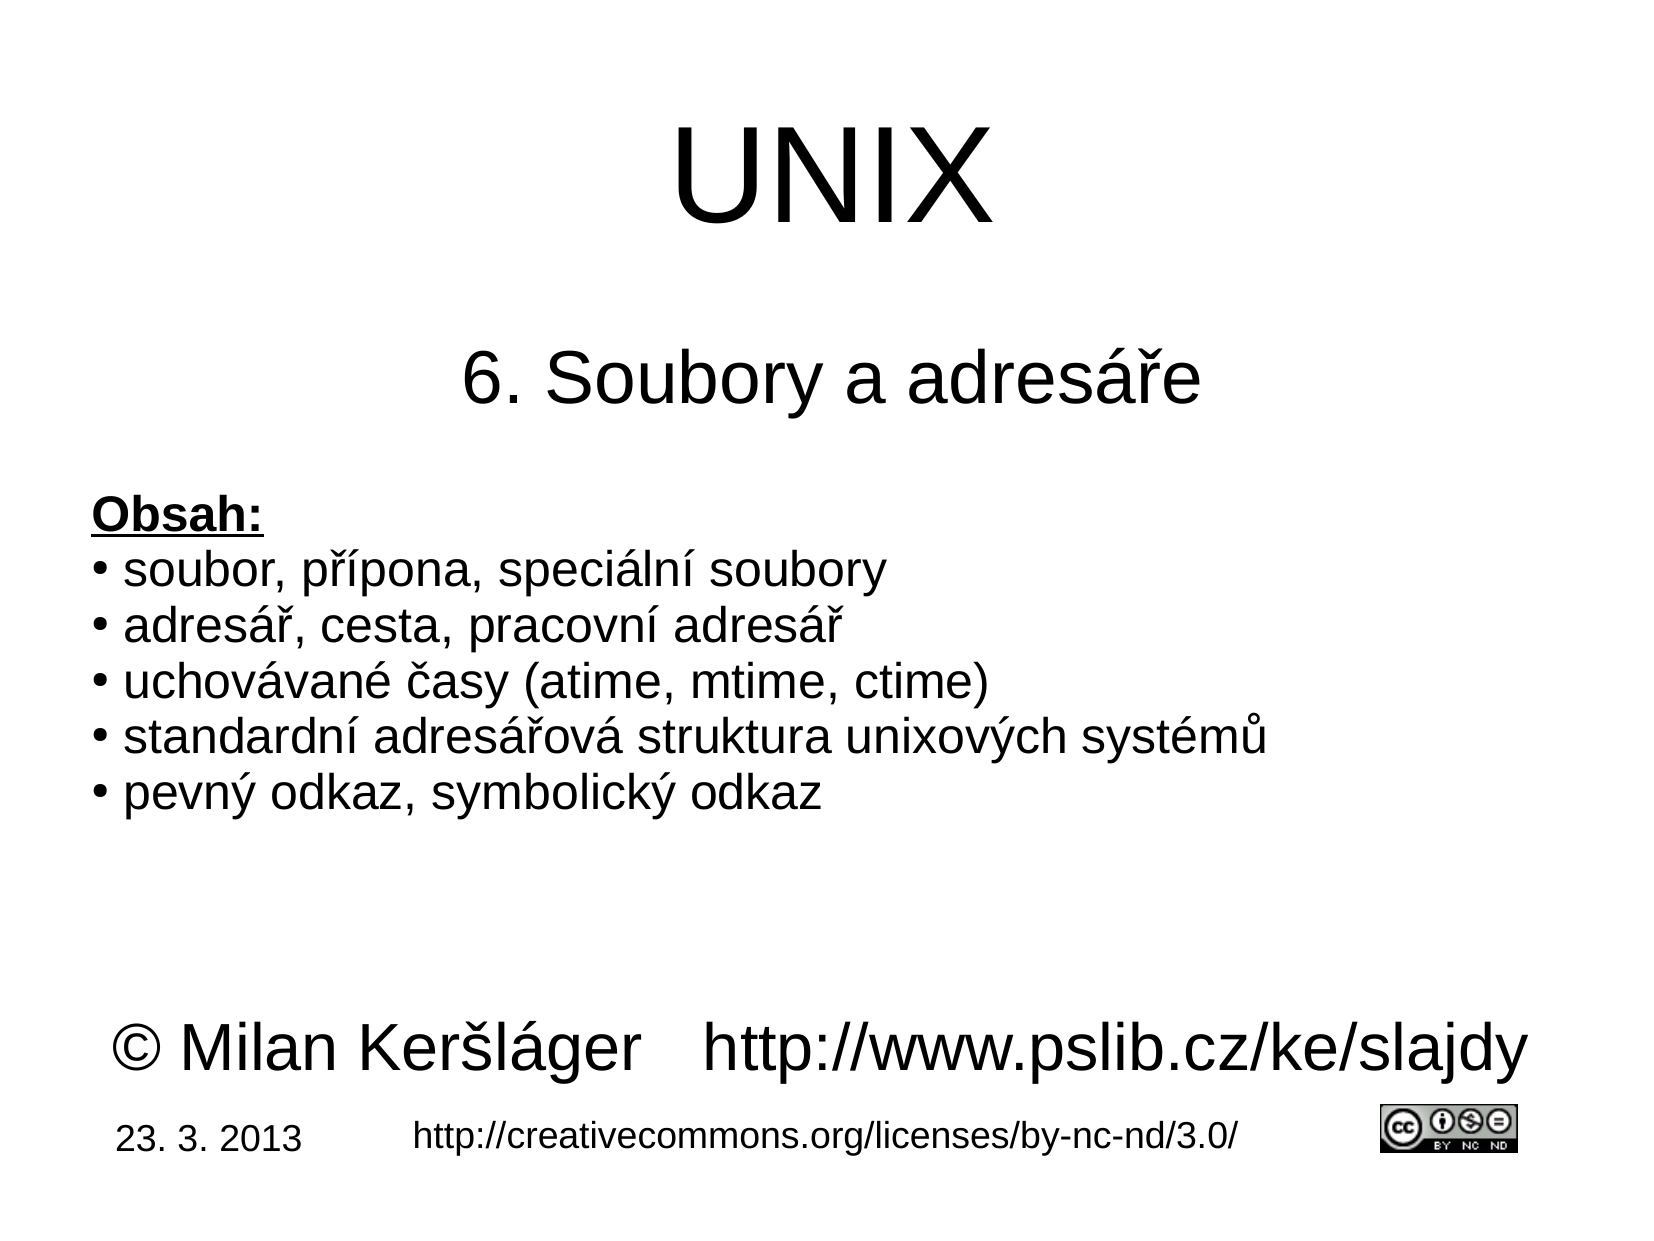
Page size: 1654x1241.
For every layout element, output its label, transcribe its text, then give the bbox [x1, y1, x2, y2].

list © Milan Keršláger http://www.pslib.cz/ke/slajdy [76, 1009, 1565, 1087]
text_box Obsah: soubor, přípona, speciální soubory adresář, cesta, pracovní adresář uchovávané časy (atime, mtime, ctime) standardní adresářová struktura unixových systémů pevný odkaz, symbolický odkaz [76, 478, 1583, 829]
text_box 23. 3. 2013 [100, 1110, 337, 1168]
picture [1380, 1104, 1518, 1153]
text_box http://creativecommons.org/licenses/by-nc-nd/3.0/ [339, 1107, 1313, 1165]
title UNIX 6. Soubory a adresáře [88, 56, 1577, 461]
